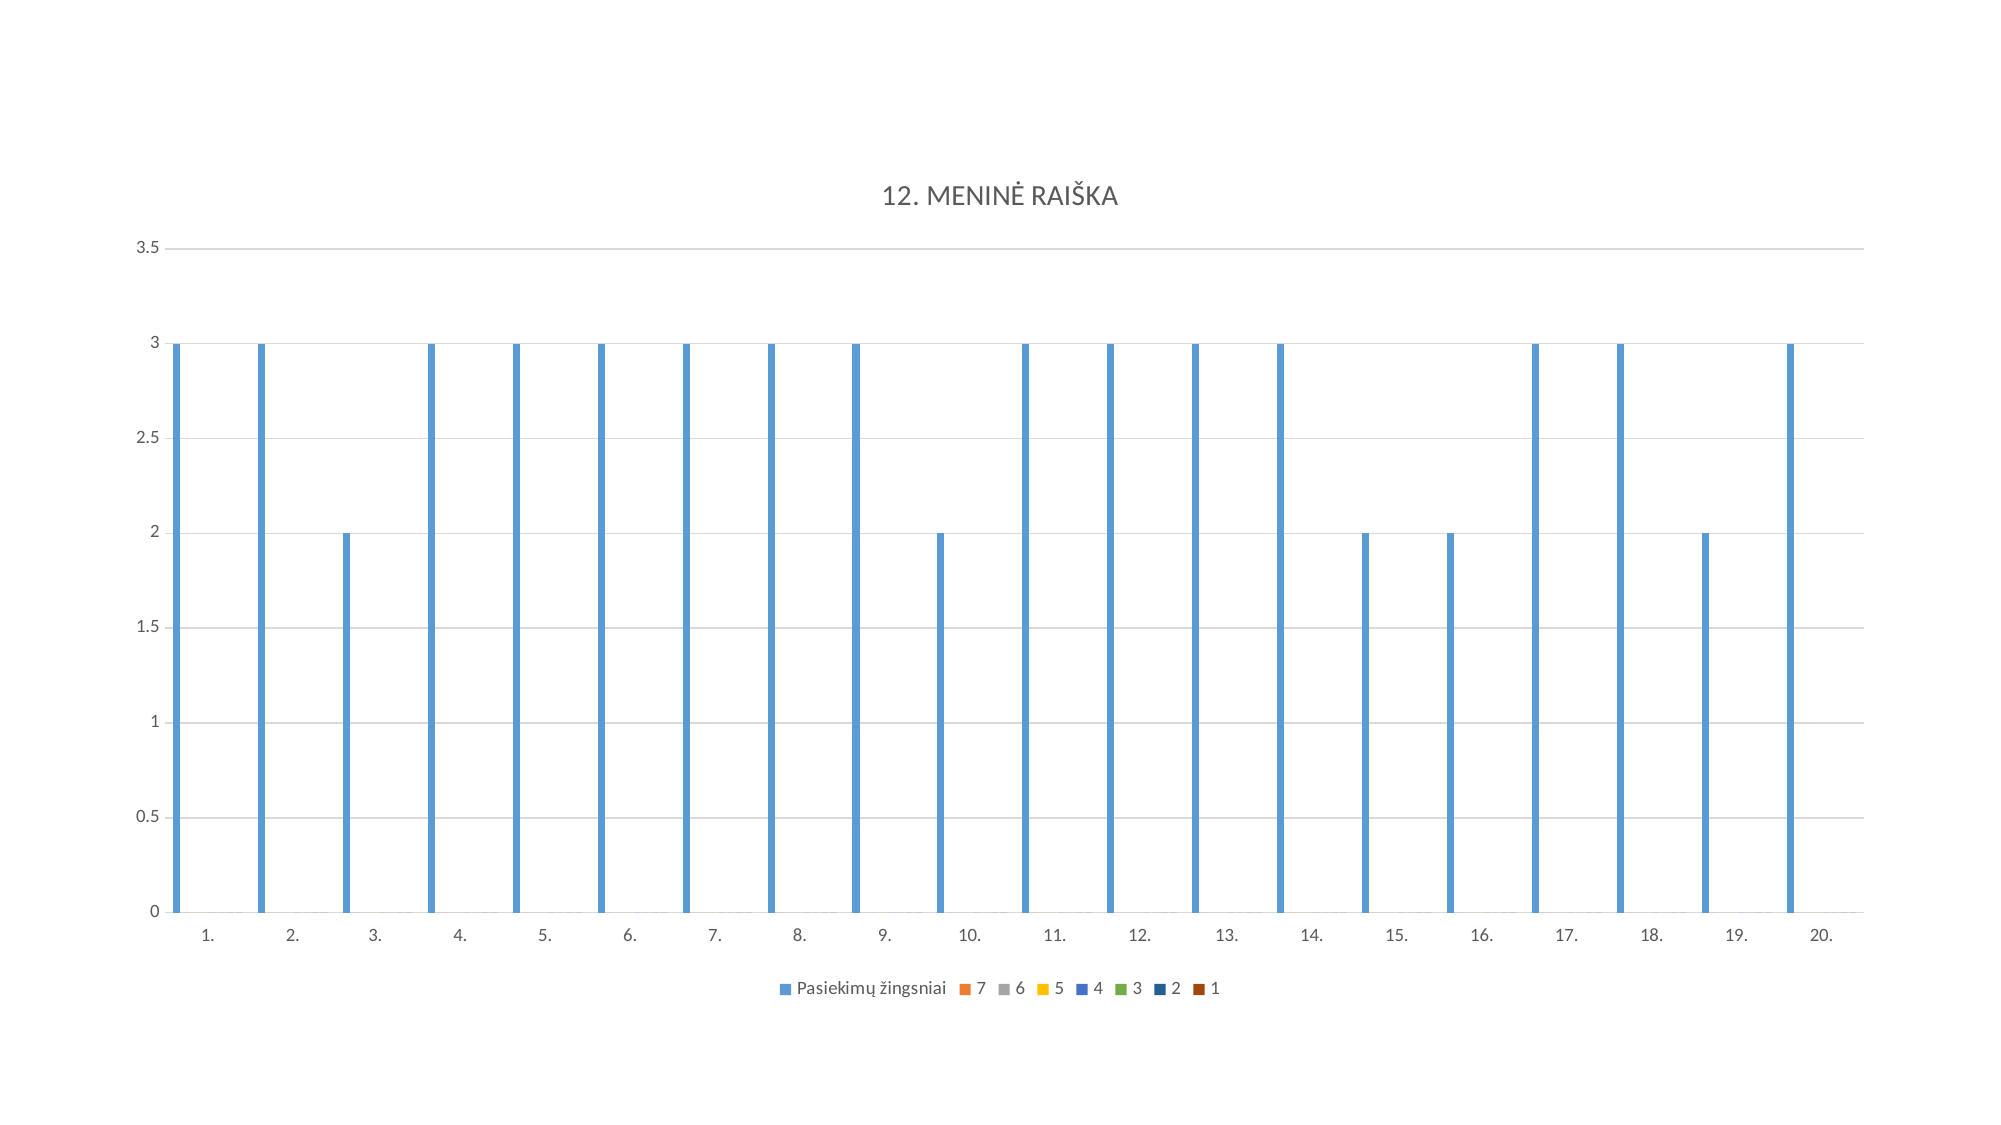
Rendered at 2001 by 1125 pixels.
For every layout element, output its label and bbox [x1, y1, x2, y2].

chart [99, 149, 1900, 1005]
